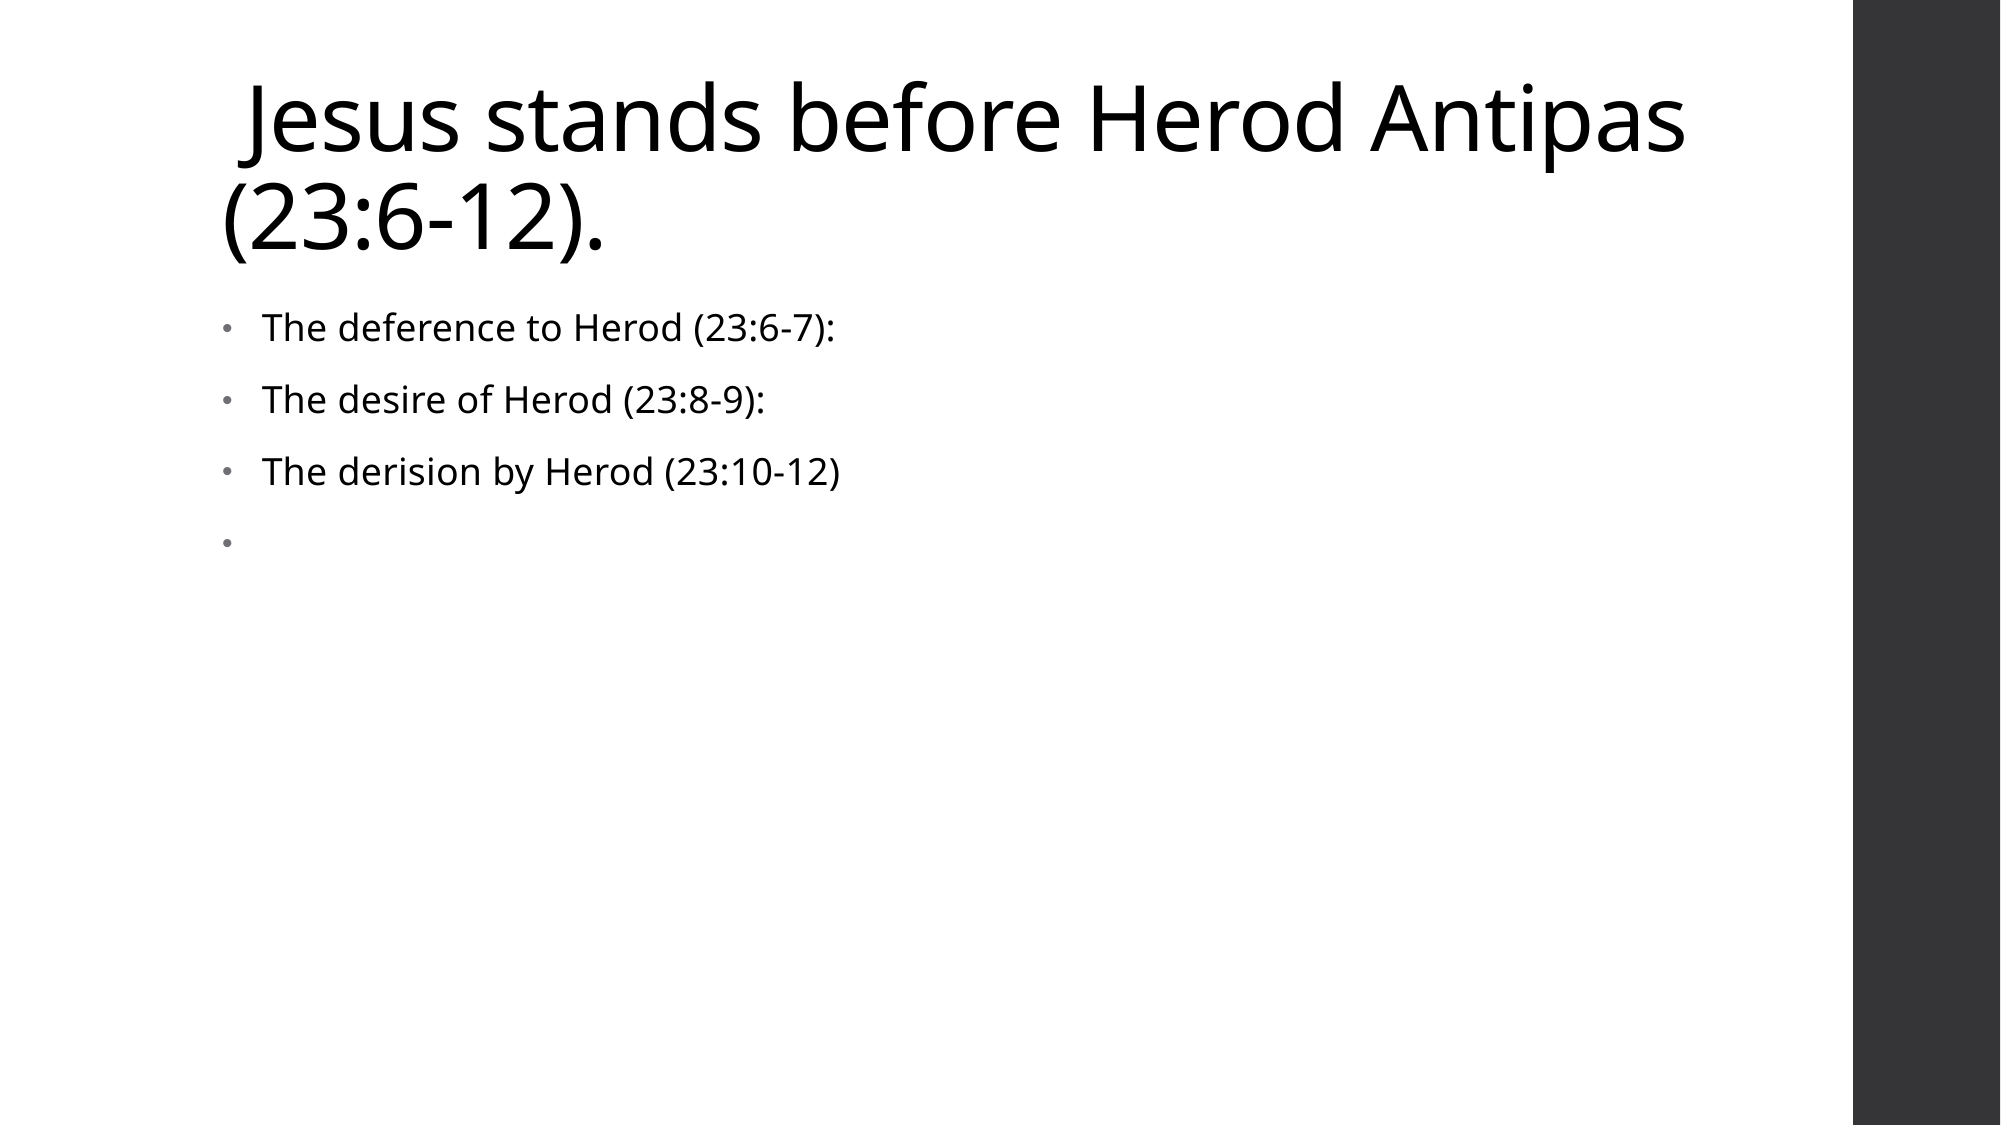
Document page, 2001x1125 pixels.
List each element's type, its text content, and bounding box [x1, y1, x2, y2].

list The deference to Herod (23:6-7): The desire of Herod (23:8-9): The derision by Herod (23:10-12) [206, 299, 1617, 1014]
title Jesus stands before Herod Antipas (23:6-12). [206, 60, 1797, 278]
